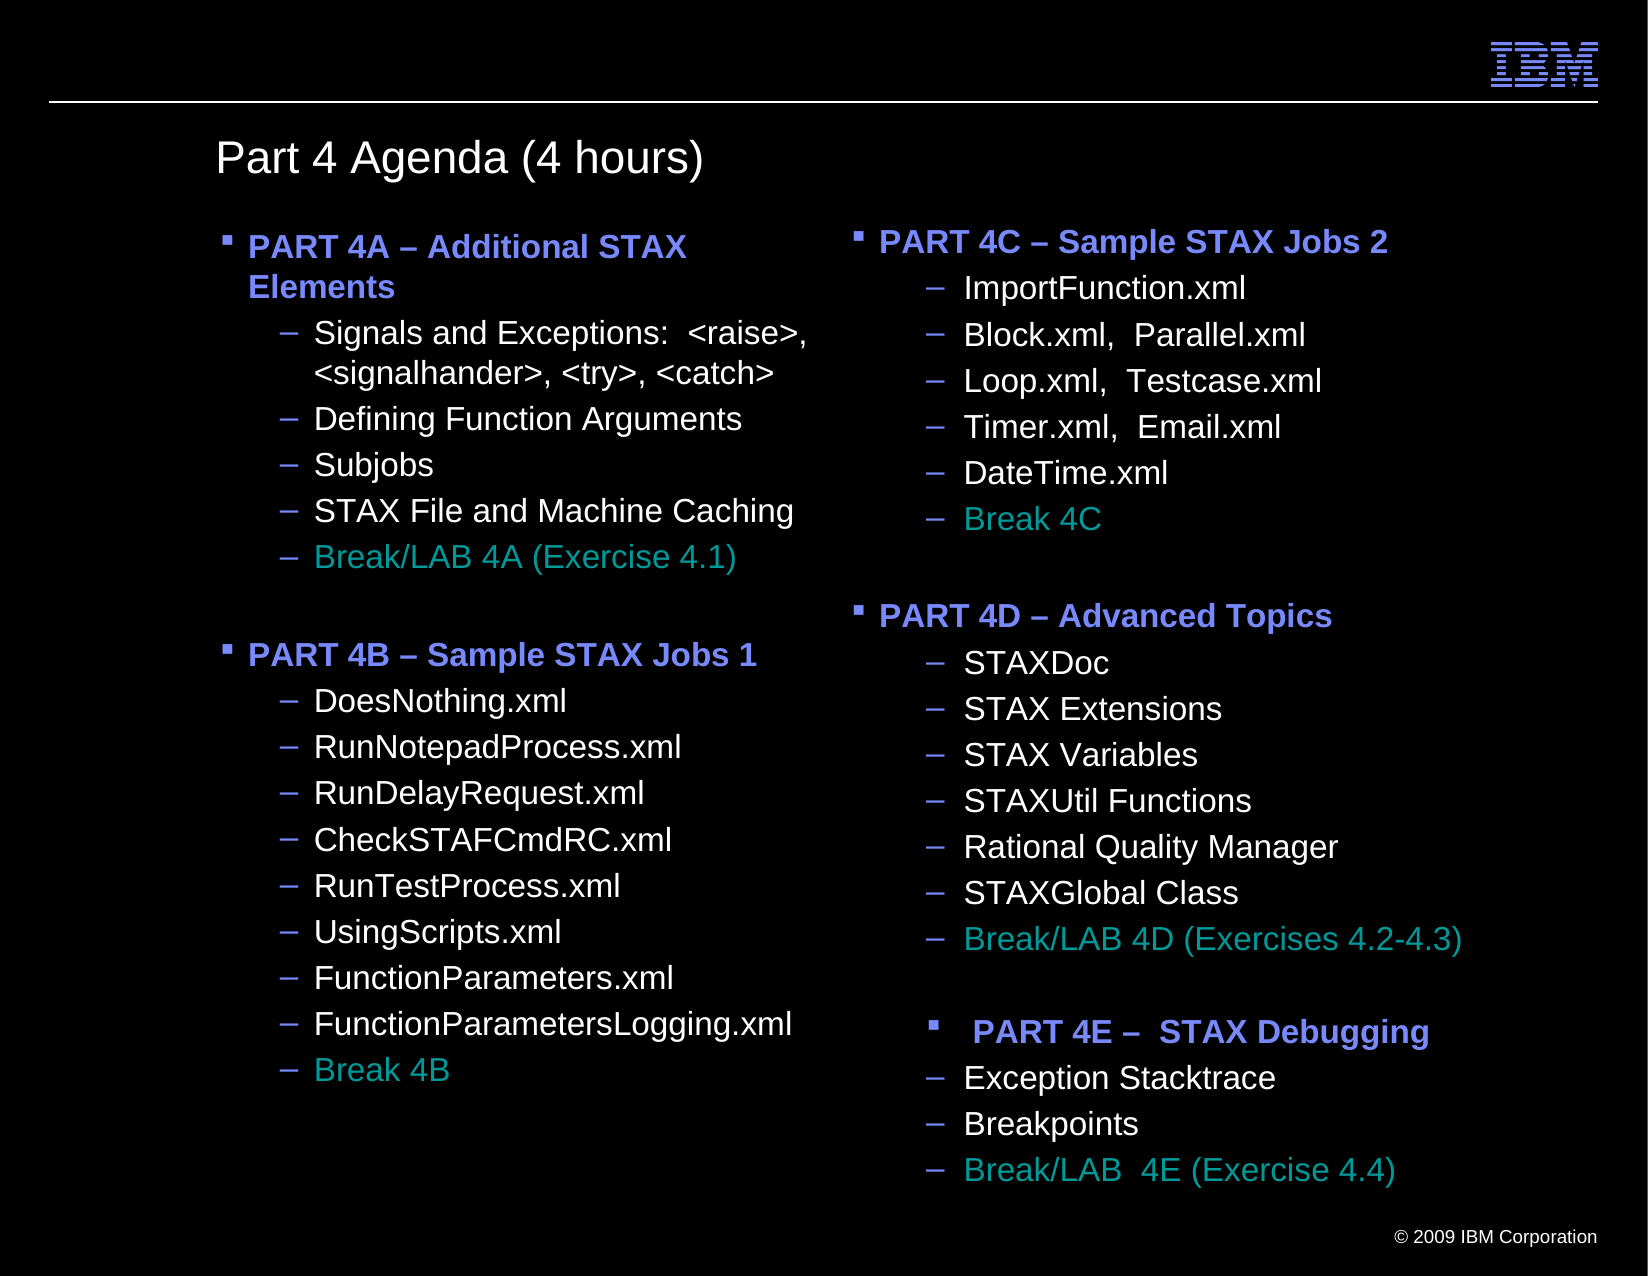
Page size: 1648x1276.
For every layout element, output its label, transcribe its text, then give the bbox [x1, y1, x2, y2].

picture [1491, 42, 1598, 87]
text_box PART 4C – Sample STAX Jobs 2 ImportFunction.xml Block.xml, Parallel.xml Loop.xml, Testcase.xml Timer.xml, Email.xml DateTime.xml Break 4C PART 4D – Advanced Topics STAXDoc STAX Extensions STAX Variables STAXUtil Functions Rational Quality Manager STAXGlobal Class Break/LAB 4D (Exercises 4.2-4.3) PART 4E – STAX Debugging Exception Stacktrace Breakpoints Break/LAB 4E (Exercise 4.4) [836, 212, 1648, 1276]
title Part 4 Agenda (4 hours) [198, 125, 1648, 219]
text_box PART 4A – Additional STAX Elements Signals and Exceptions: <raise>, <signalhander>, <try>, <catch> Defining Function Arguments Subjobs STAX File and Machine Caching Break/LAB 4A (Exercise 4.1) PART 4B – Sample STAX Jobs 1 DoesNothing.xml RunNotepadProcess.xml RunDelayRequest.xml CheckSTAFCmdRC.xml RunTestProcess.xml UsingScripts.xml FunctionParameters.xml FunctionParametersLogging.xml Break 4B [220, 225, 836, 1186]
